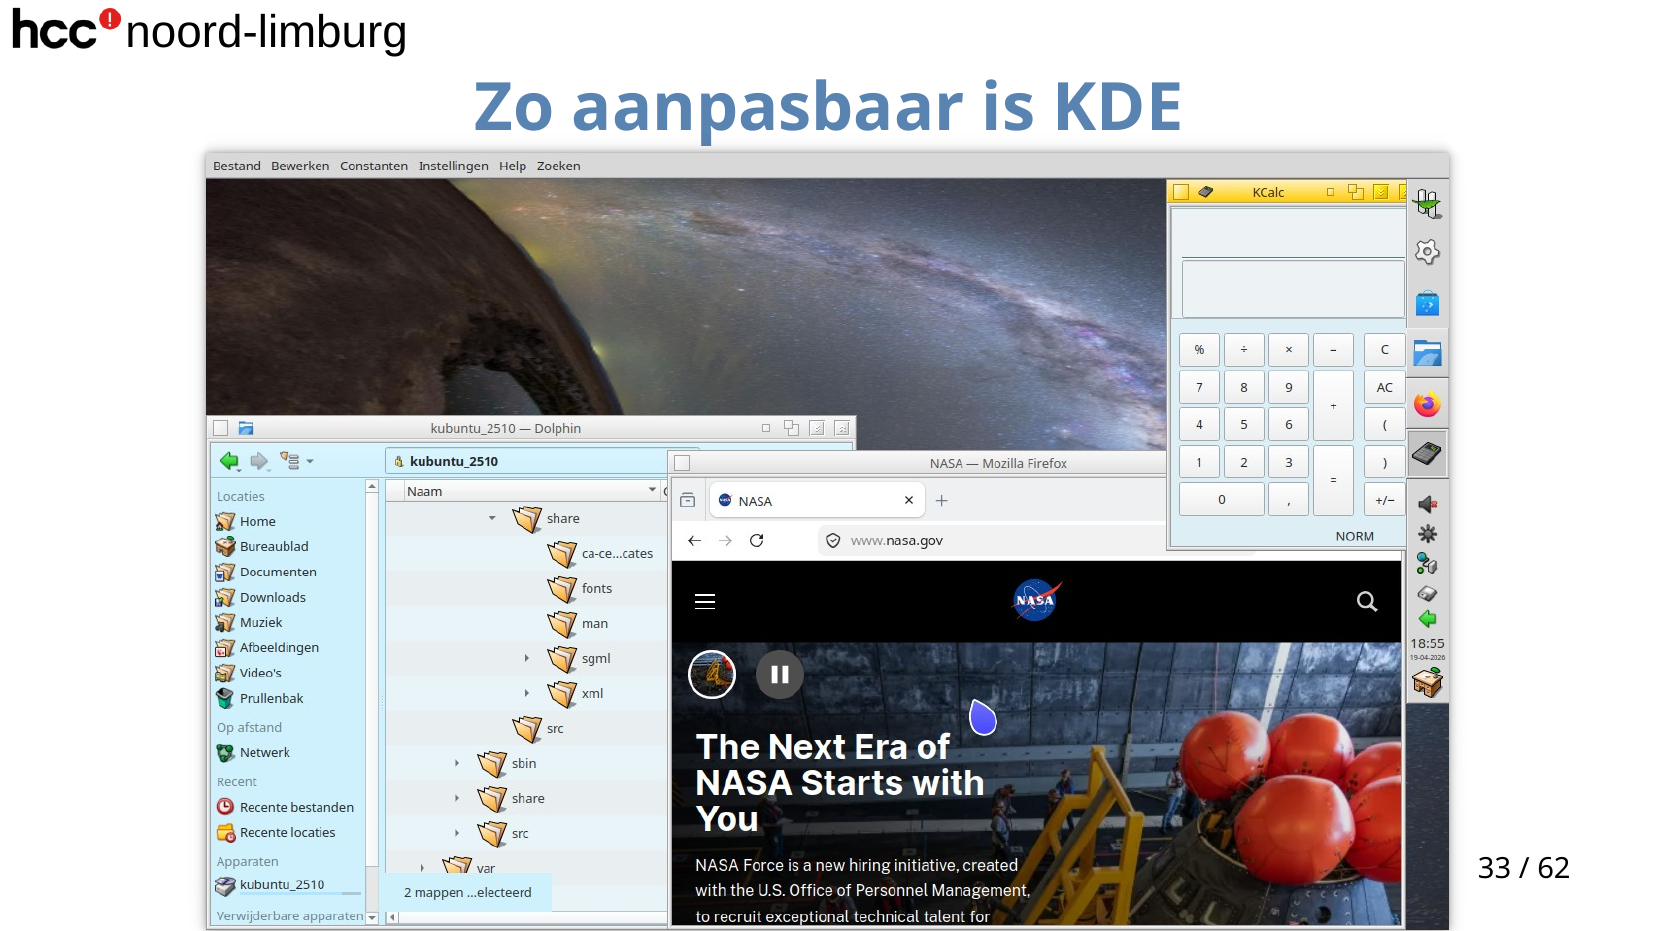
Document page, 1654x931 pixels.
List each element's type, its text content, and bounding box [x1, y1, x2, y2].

title Zo aanpasbaar is KDE [118, 59, 1524, 150]
picture [11, 6, 122, 50]
picture [186, 133, 1468, 931]
